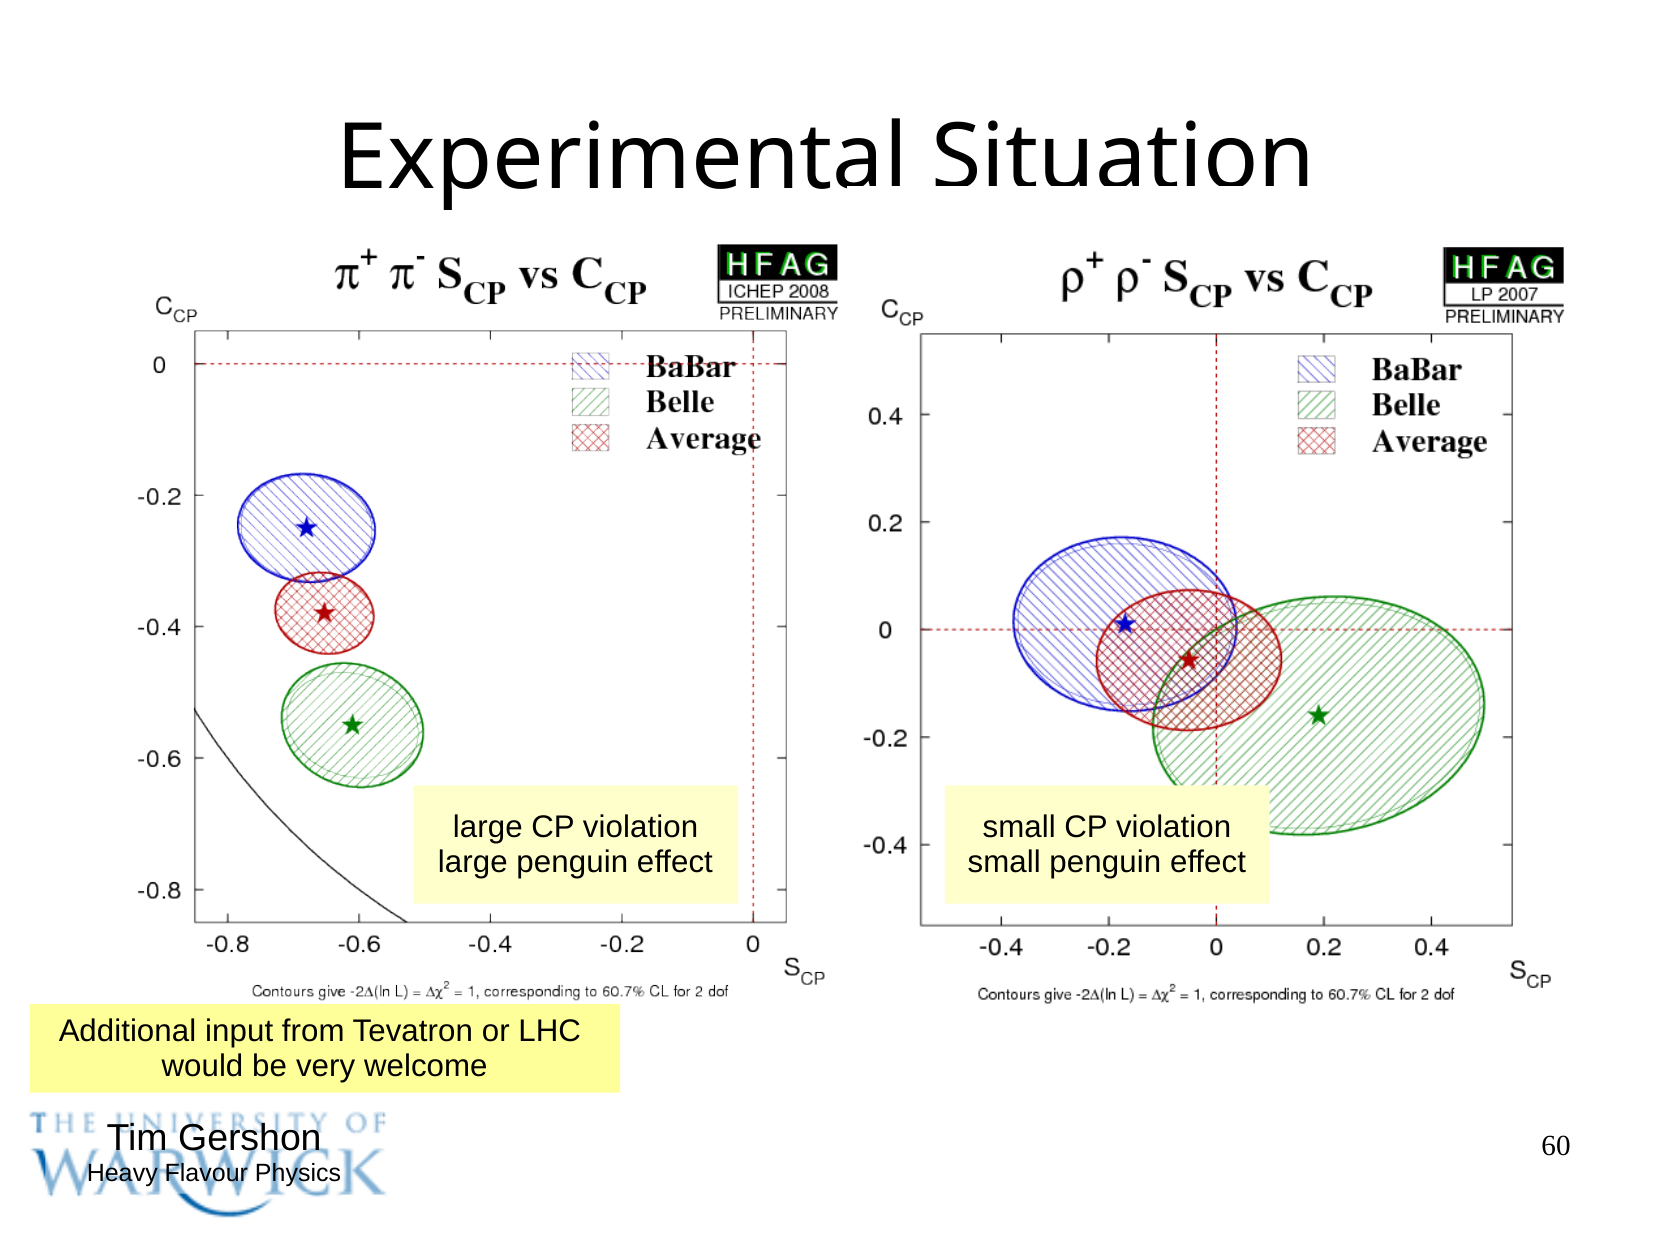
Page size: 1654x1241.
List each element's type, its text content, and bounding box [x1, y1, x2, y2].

picture [121, 183, 1586, 1018]
text_box Tim Gershon Heavy Flavour Physics [45, 1108, 383, 1194]
text_box small CP violation small penguin effect [944, 785, 1270, 904]
title Experimental Situation [82, 49, 1571, 257]
text_box Additional input from Tevatron or LHC would be very welcome [29, 1003, 621, 1093]
picture [19, 1106, 406, 1232]
text_box large CP violation large penguin effect [413, 785, 739, 904]
